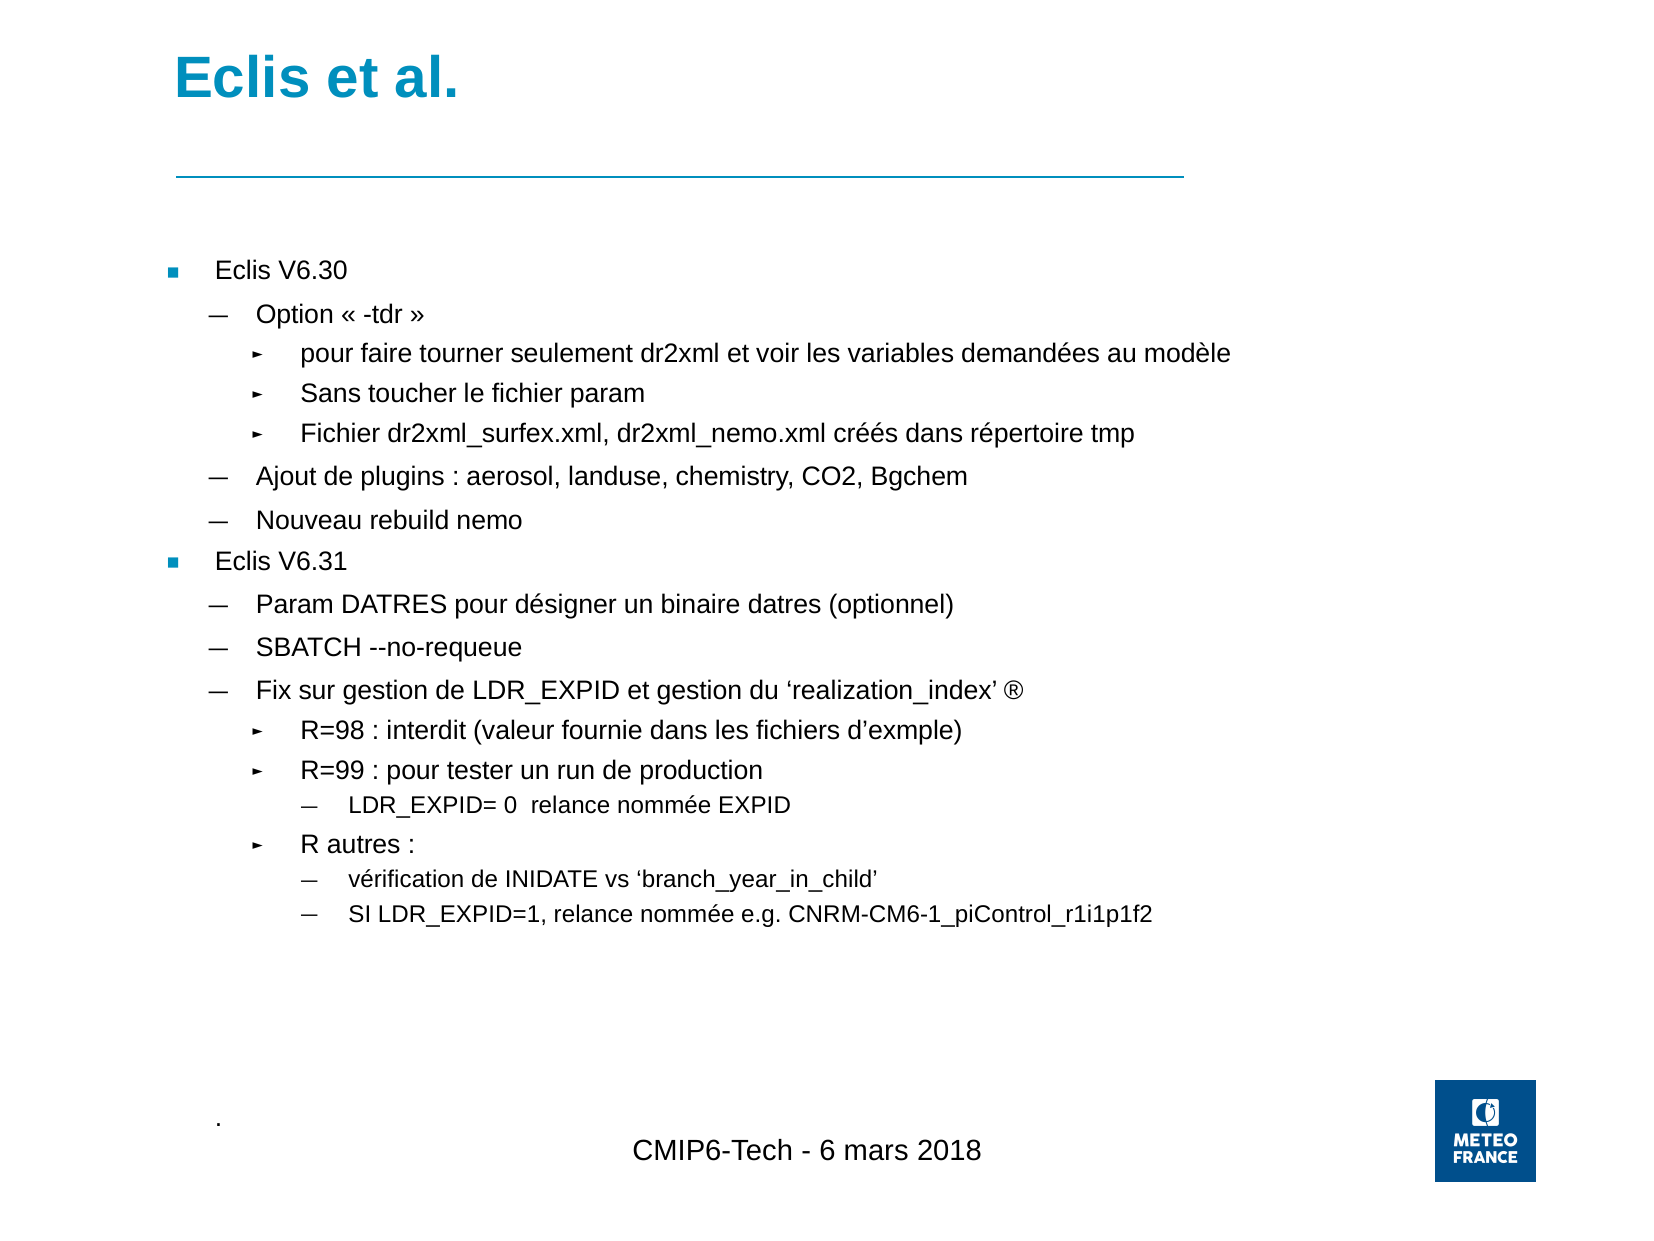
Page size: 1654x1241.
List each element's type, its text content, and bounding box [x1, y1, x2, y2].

picture [1435, 1134, 1536, 1182]
list Eclis V6.30 Option « -tdr » pour faire tourner seulement dr2xml et voir les variables demandées au modèle Sans toucher le fichier param Fichier dr2xml_surfex.xml, dr2xml_nemo.xml créés dans répertoire tmp Ajout de plugins : aerosol, landuse, chemistry, CO2, Bgchem Nouveau rebuild nemo Eclis V6.31 Param DATRES pour désigner un binaire datres (optionnel) SBATCH --no-requeue Fix sur gestion de LDR_EXPID et gestion du ‘realization_index’ ® R=98 : interdit (valeur fournie dans les fichiers d’exmple) R=99 : pour tester un run de production LDR_EXPID= 0 relance nommée EXPID R autres : vérification de INIDATE vs ‘branch_year_in_child’ SI LDR_EXPID=1, relance nommée e.g. CNRM-CM6-1_piControl_r1i1p1f2 . [156, 256, 1571, 1134]
title Eclis et al. [174, 0, 1654, 156]
